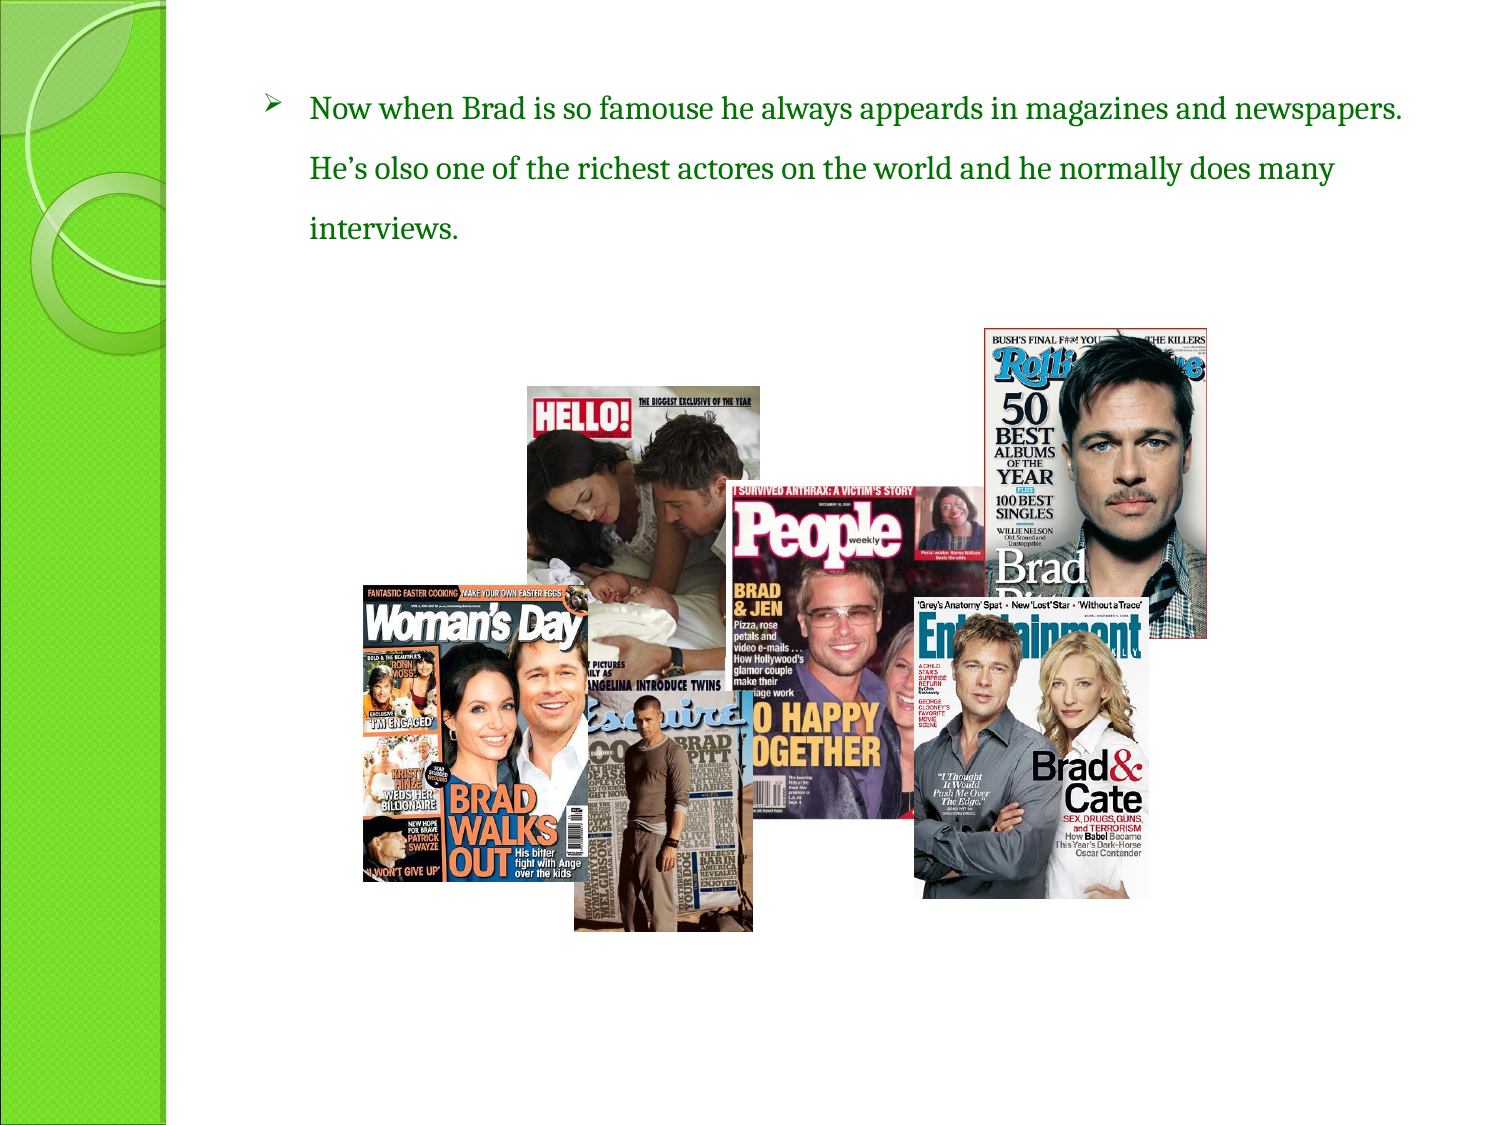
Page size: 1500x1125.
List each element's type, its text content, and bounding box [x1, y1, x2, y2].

picture [136, 0, 160, 4]
picture [62, 195, 161, 280]
picture [31, 11, 160, 207]
picture [53, 239, 160, 332]
list Now when Brad is so famouse he always appeards in magazines and newspapers. He’s olso one of the richest actores on the world and he normally does many interviews. [234, 58, 1466, 434]
picture [363, 328, 1207, 933]
picture [0, 134, 166, 1125]
